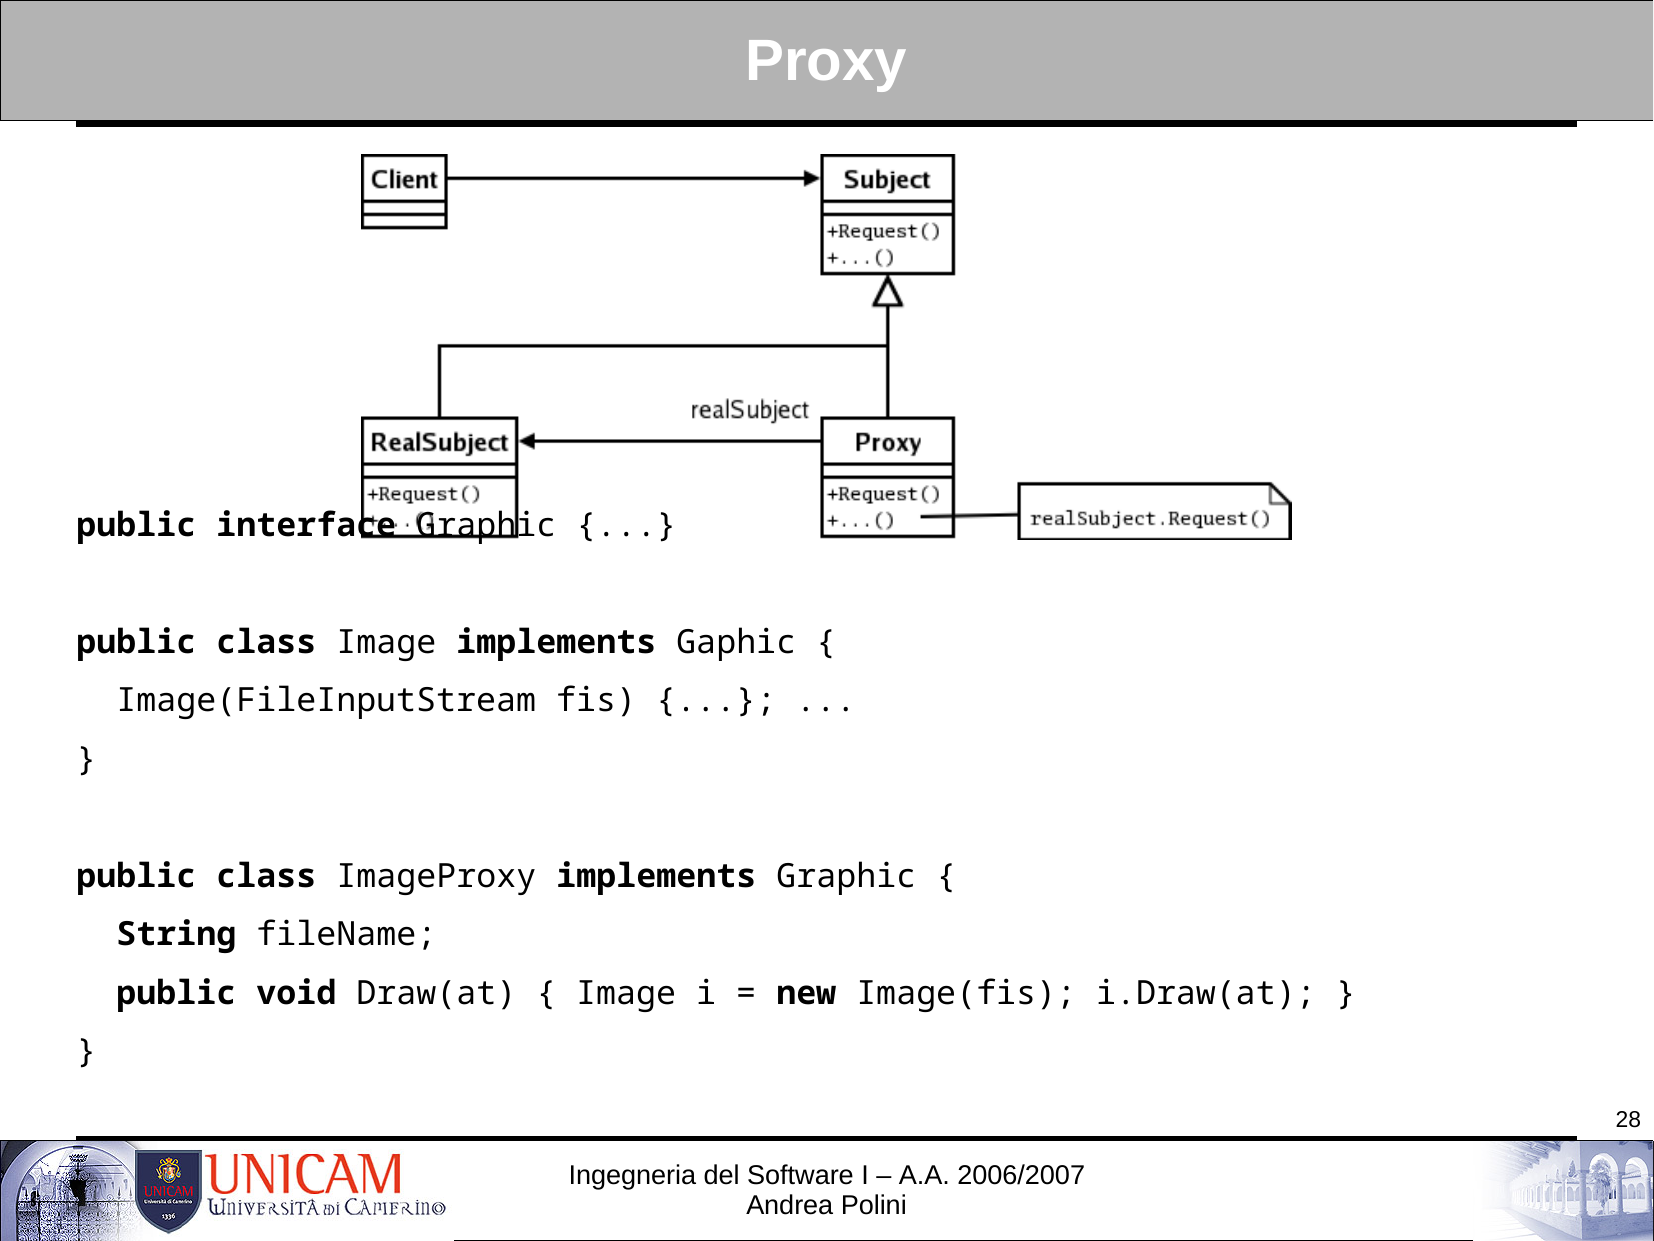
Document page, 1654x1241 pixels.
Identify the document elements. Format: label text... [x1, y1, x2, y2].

picture [0, 1141, 454, 1241]
list public interface Graphic {...} public class Image implements Gaphic { Image(FileInputStream fis) {...}; ... } public class ImageProxy implements Graphic { String fileName; public void Draw(at) { Image i = new Image(fis); i.Draw(at); } } [76, 152, 1577, 1163]
title Proxy [0, 0, 1653, 121]
picture [1473, 1141, 1654, 1241]
